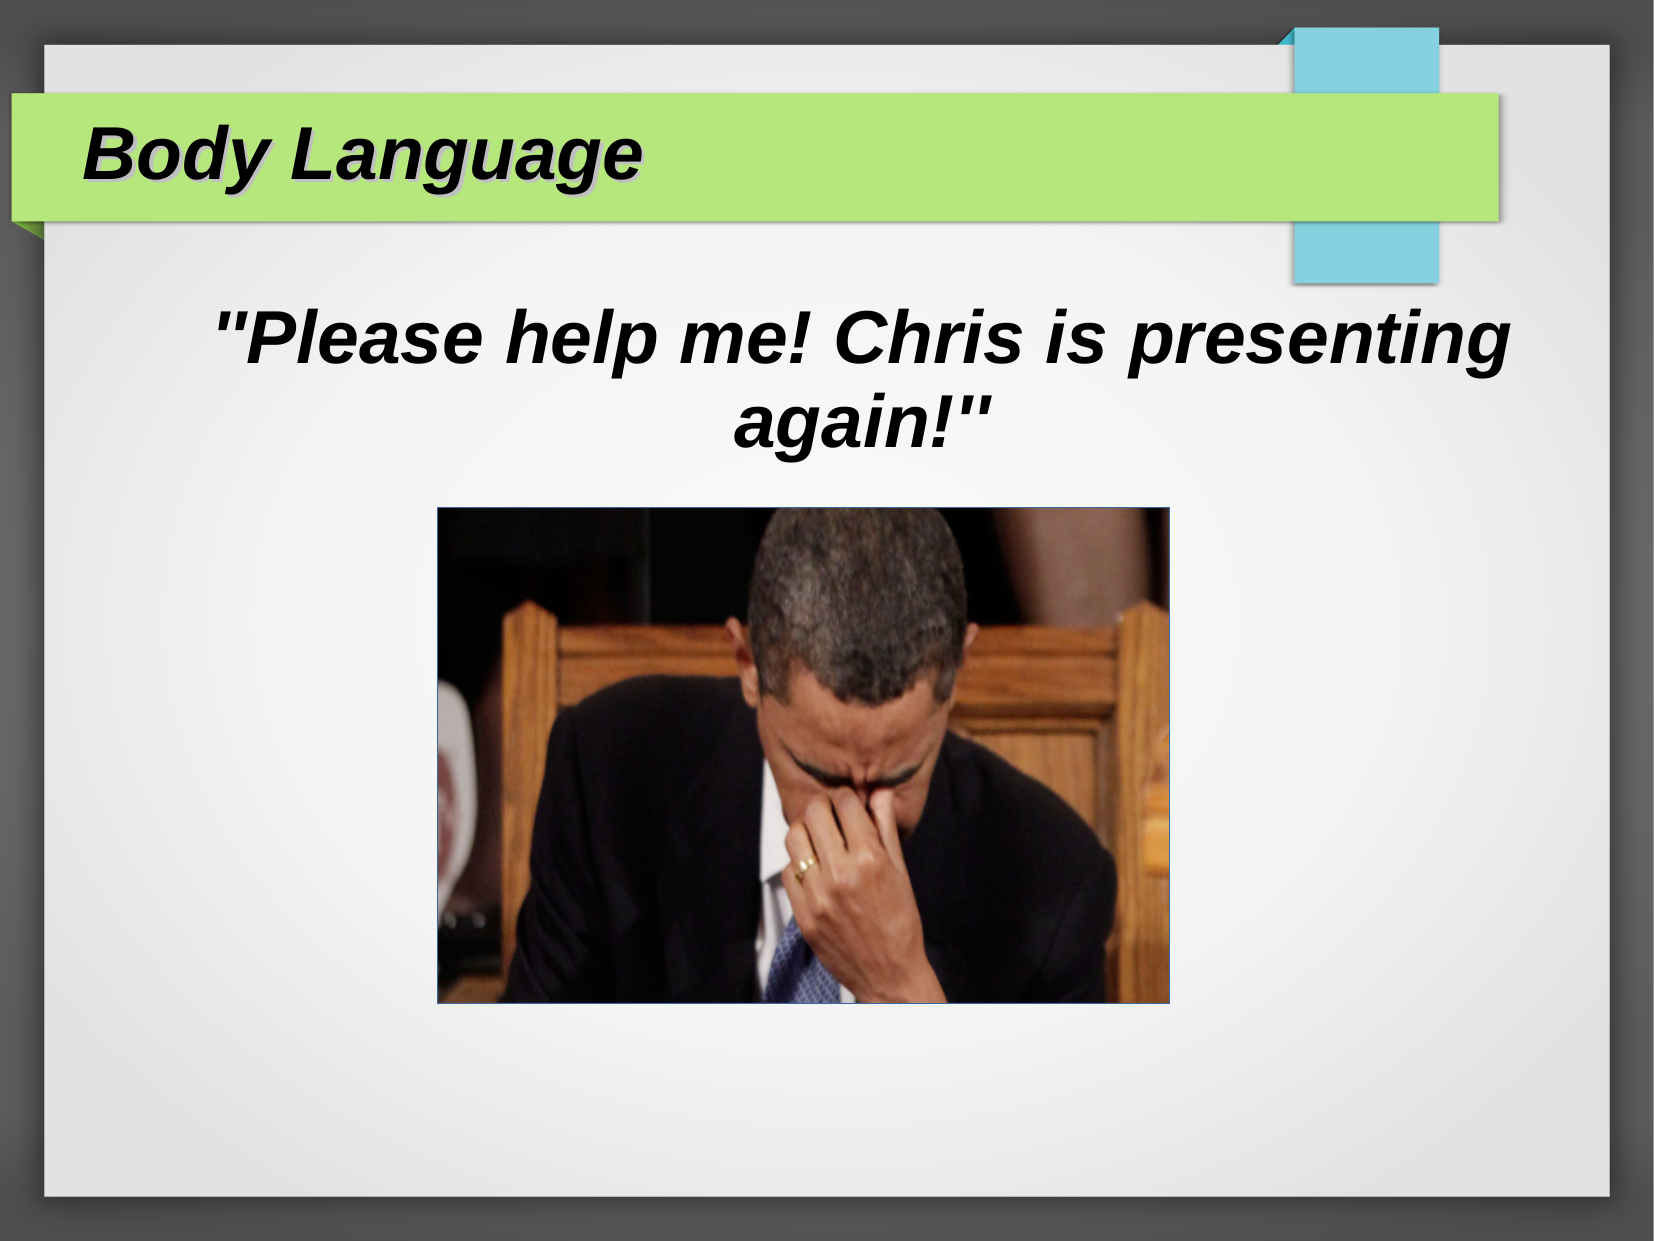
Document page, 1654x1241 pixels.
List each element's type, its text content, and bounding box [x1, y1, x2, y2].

picture [0, 0, 1654, 1241]
title Body Language [82, 94, 1264, 213]
list ''Please help me! Chris is presenting again!'' [82, 295, 1571, 1015]
